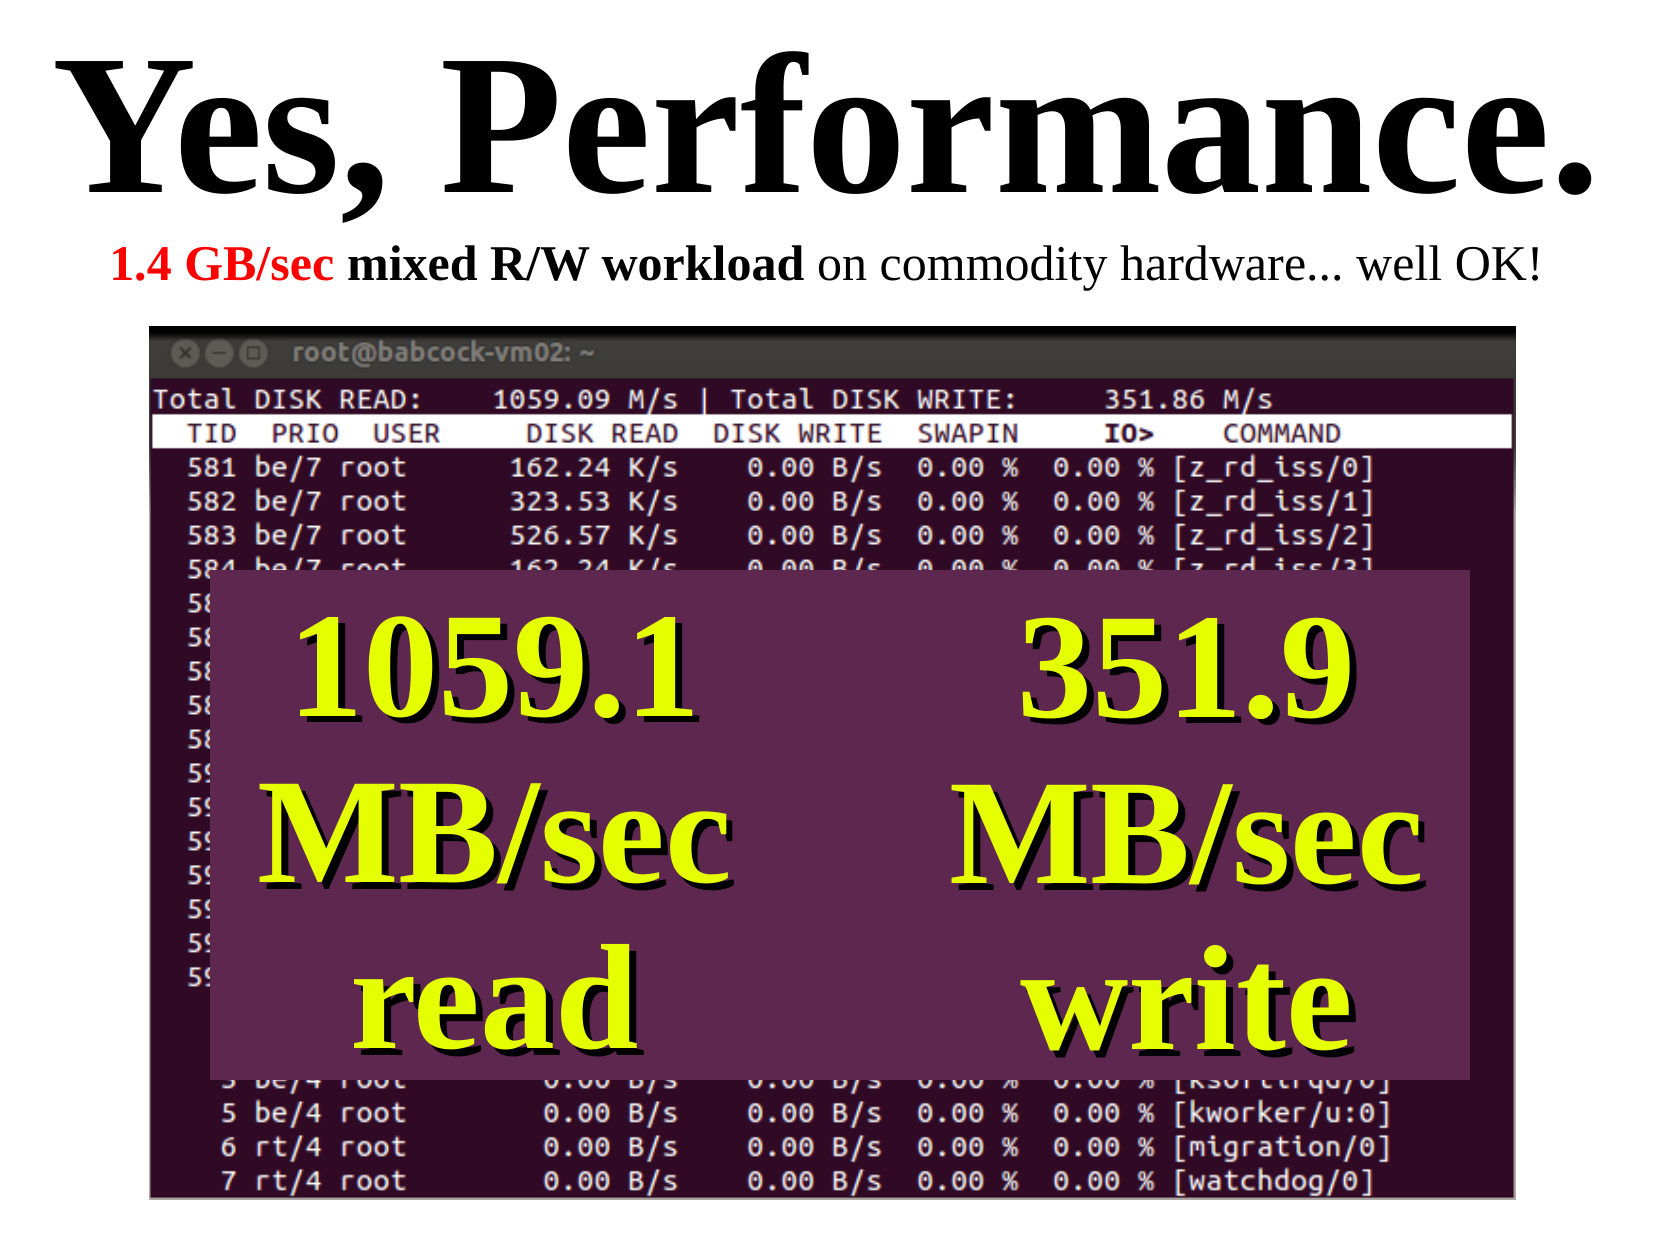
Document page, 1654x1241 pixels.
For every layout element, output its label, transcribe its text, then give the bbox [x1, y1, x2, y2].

picture [149, 326, 1516, 1201]
table_header 351.9 MB/sec write [917, 577, 1456, 1092]
title Yes, Performance. 1.4 GB/sec mixed R/W workload on commodity hardware... well OK! [0, 14, 1654, 292]
table_header 1059.1 MB/sec read [225, 576, 764, 1091]
table_header [210, 570, 1470, 1080]
